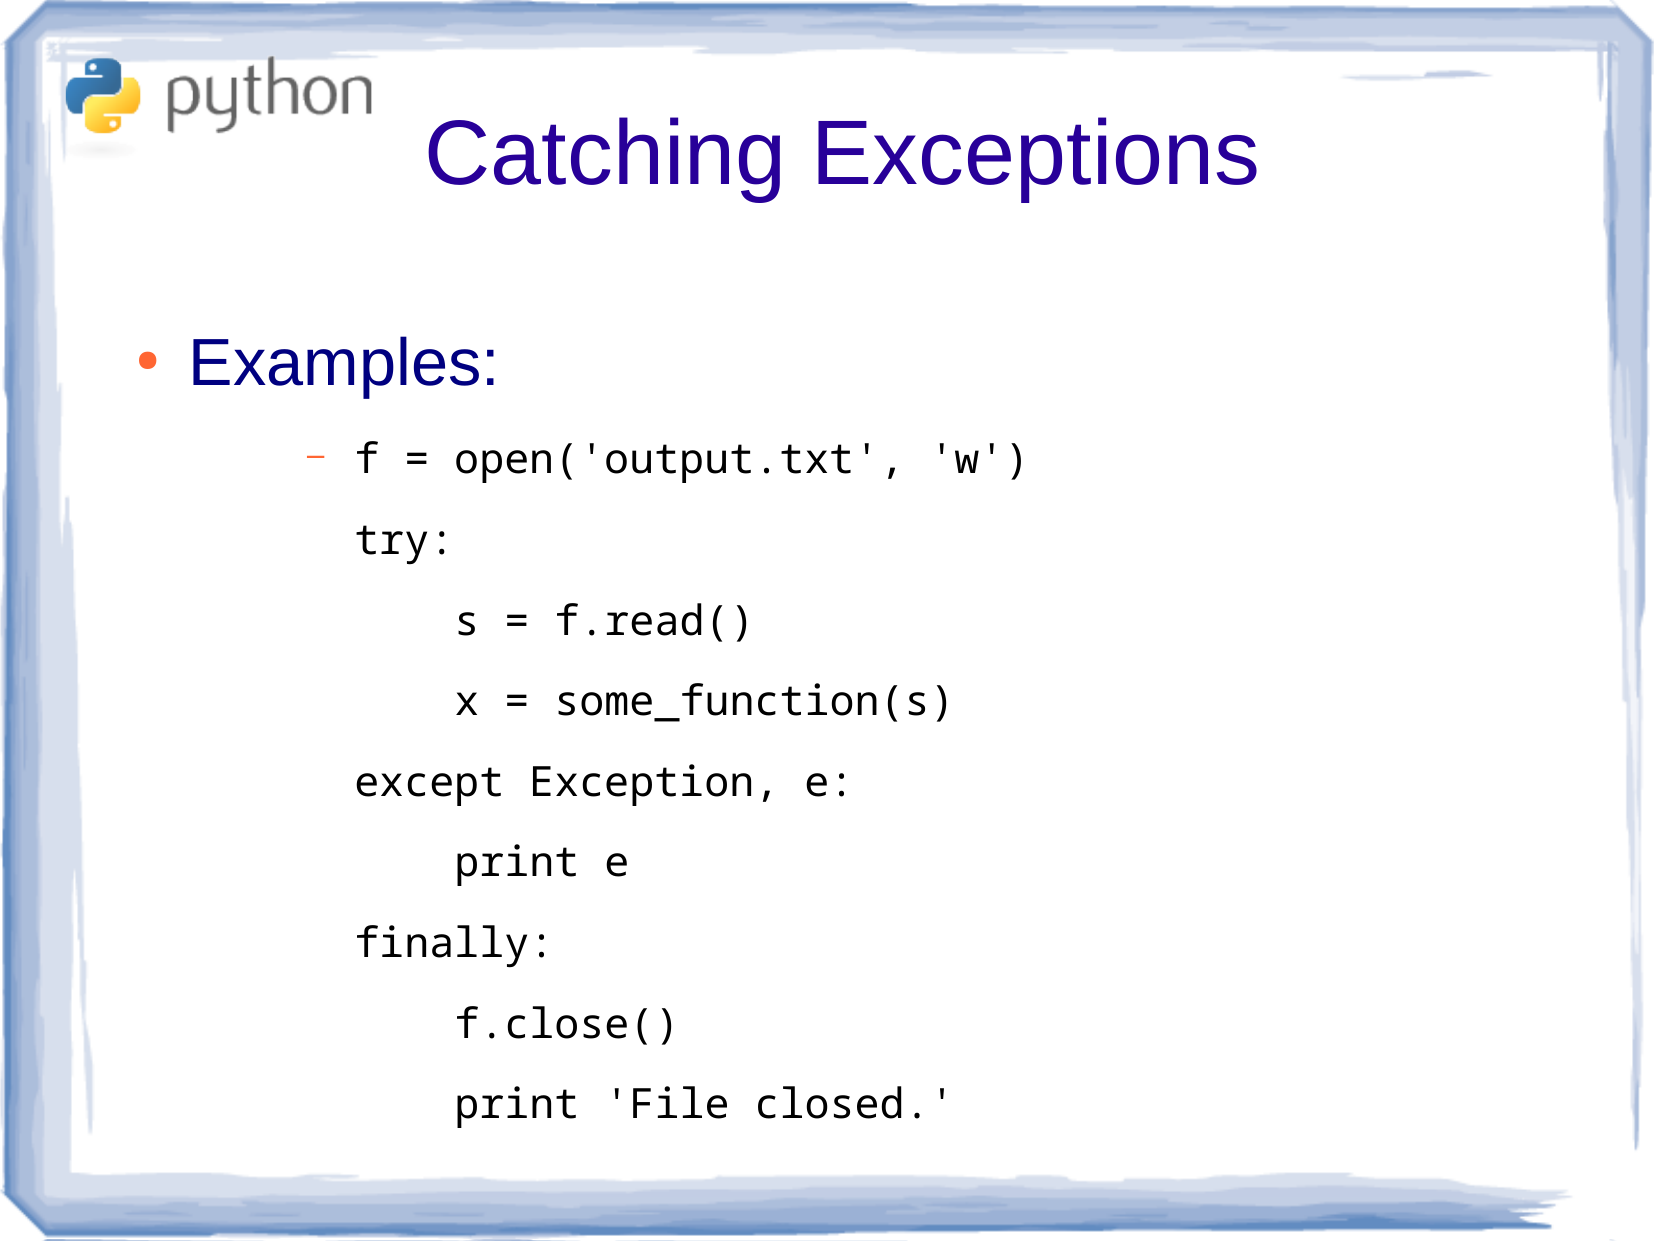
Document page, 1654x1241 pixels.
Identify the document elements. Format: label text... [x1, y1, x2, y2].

list Examples: f = open('output.txt', 'w') try: s = f.read() x = some_function(s) except Exception, e: print e finally: f.close() print 'File closed.' [118, 324, 1571, 1132]
picture [0, 0, 1654, 1241]
title Catching Exceptions [82, 49, 1571, 257]
